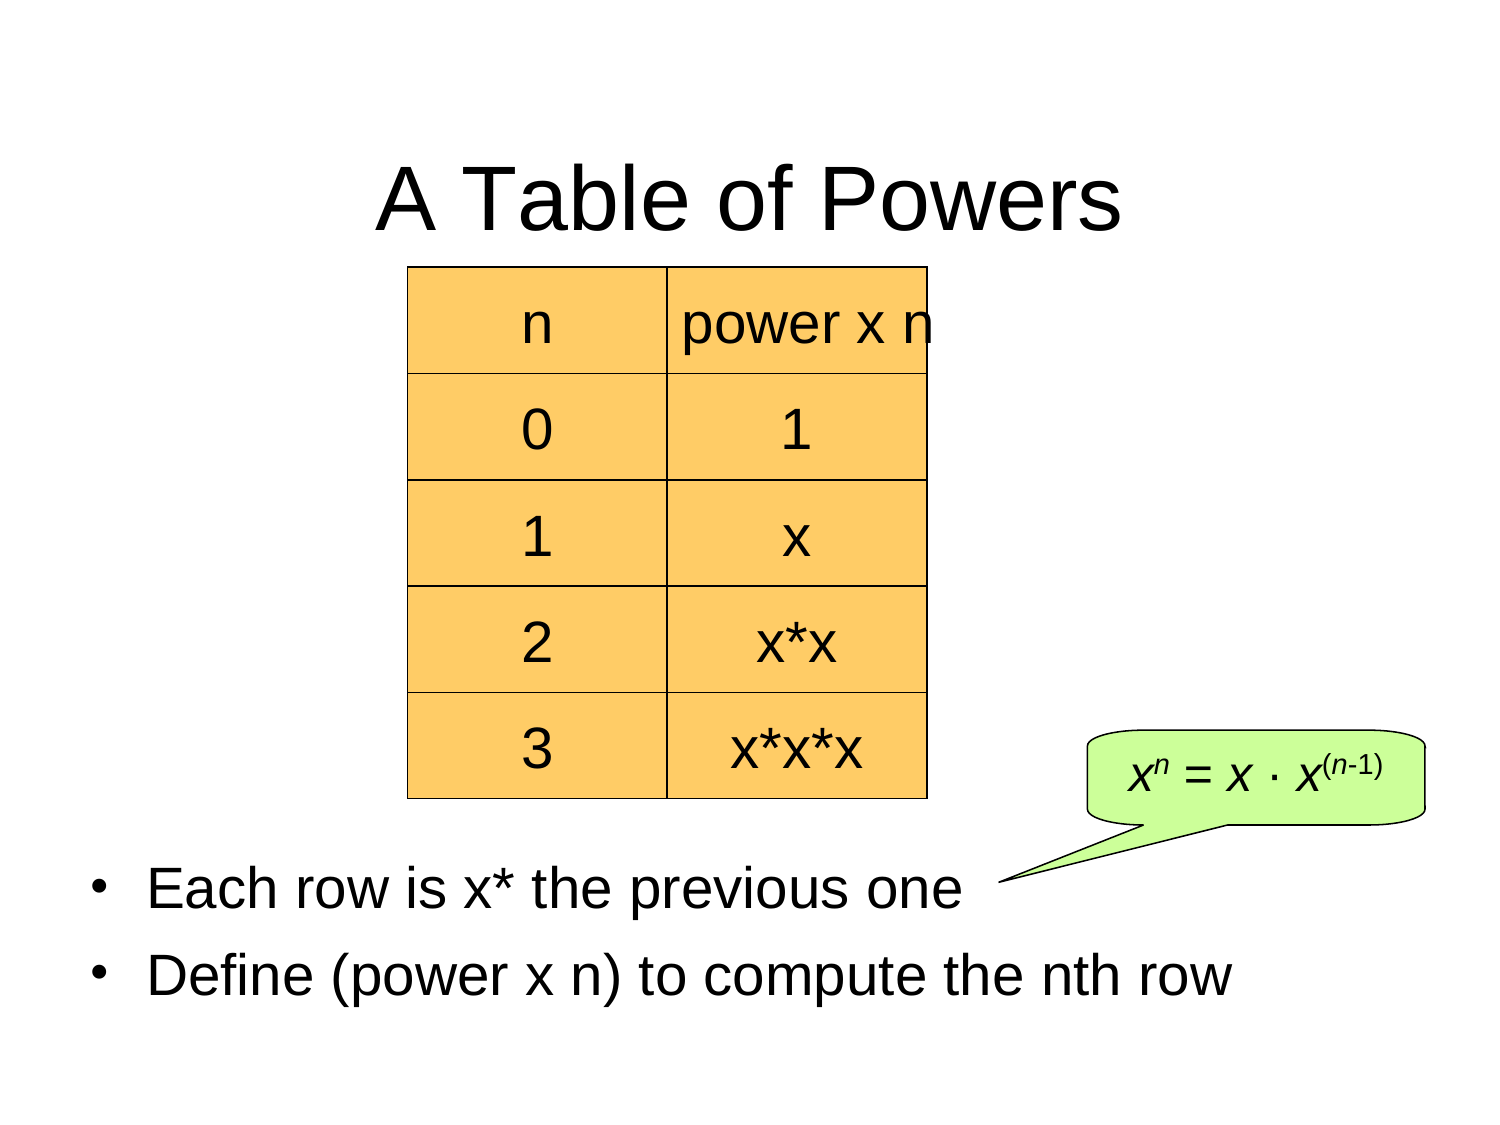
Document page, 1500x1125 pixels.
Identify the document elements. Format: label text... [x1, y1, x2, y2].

text_box 1 [407, 479, 667, 586]
text_box n [407, 267, 667, 373]
title A Table of Powers [112, 99, 1388, 262]
text_box 1 [667, 373, 927, 479]
text_box x [667, 479, 927, 586]
text_box xn = x · x(n-1) [998, 730, 1426, 883]
text_box 0 [407, 373, 667, 479]
text_box 3 [407, 692, 667, 799]
text_box x*x [667, 586, 927, 692]
text_box x*x*x [667, 692, 927, 799]
list Each row is x* the previous one Define (power x n) to compute the nth row [75, 262, 1426, 1083]
text_box power x n [667, 267, 927, 373]
text_box 2 [407, 586, 667, 692]
